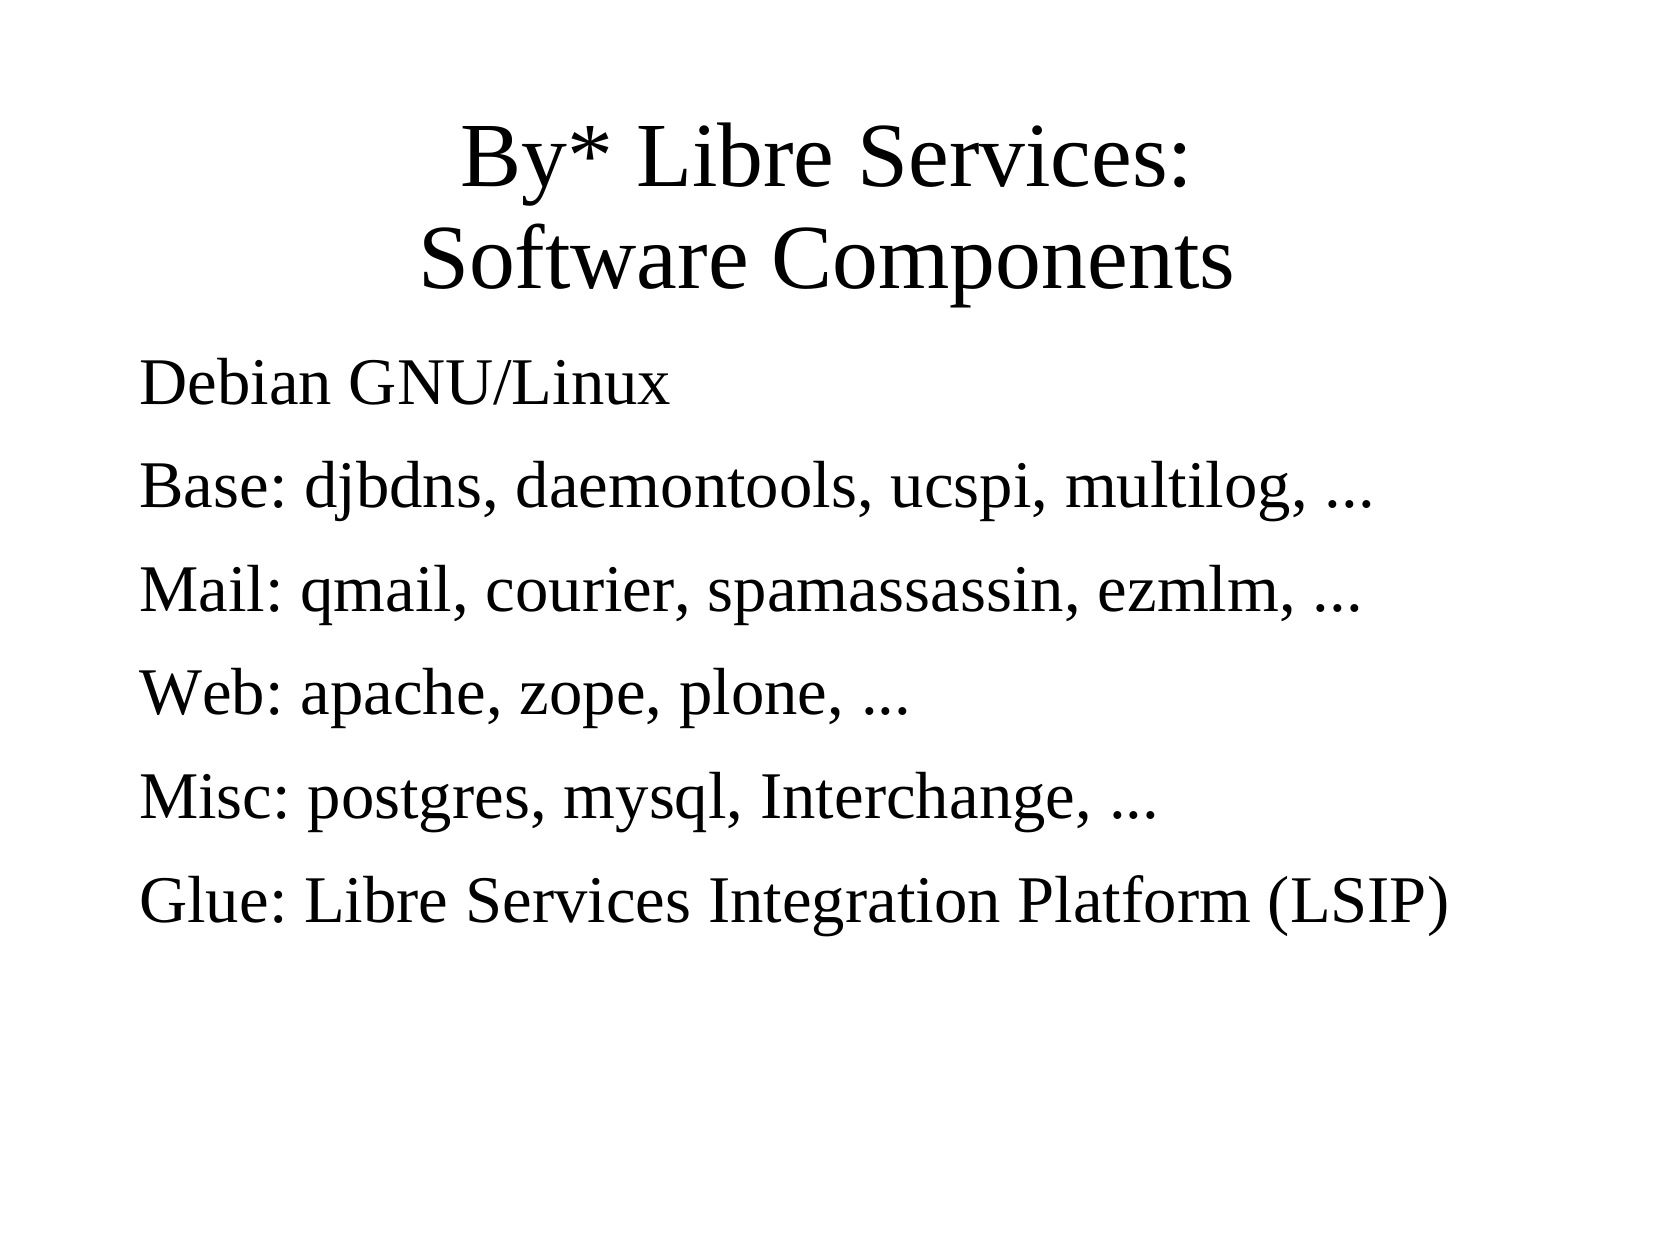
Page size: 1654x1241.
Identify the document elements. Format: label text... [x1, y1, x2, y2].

title By* Libre Services: Software Components [121, 95, 1534, 318]
list Debian GNU/Linux Base: djbdns, daemontools, ucspi, multilog, ... Mail: qmail, courier, spamassassin, ezmlm, ... Web: apache, zope, plone, ... Misc: postgres, mysql, Interchange, ... Glue: Libre Services Integration Platform (LSIP) [121, 344, 1534, 1127]
